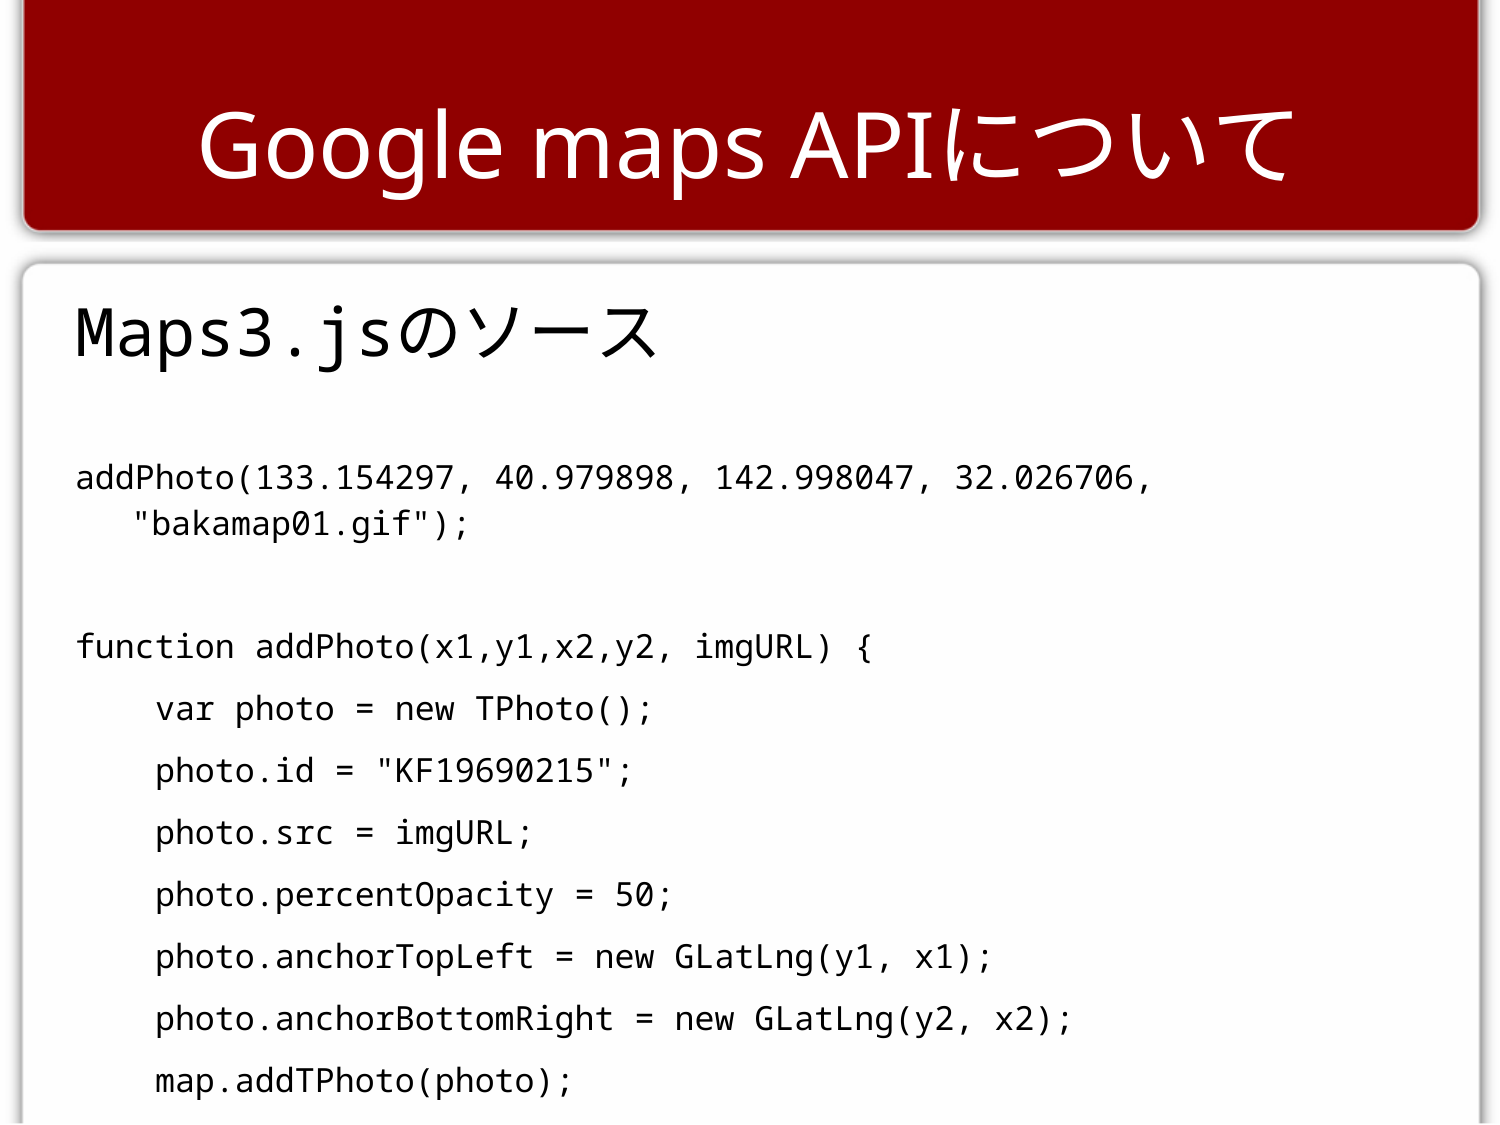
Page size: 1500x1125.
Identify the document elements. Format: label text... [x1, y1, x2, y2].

picture [0, 0, 1500, 1125]
title Google maps APIについて [75, 28, 1426, 250]
list Maps3.jsのソース addPhoto(133.154297, 40.979898, 142.998047, 32.026706, "bakamap01.gif"); function addPhoto(x1,y1,x2,y2, imgURL) { var photo = new TPhoto(); photo.id = "KF19690215"; photo.src = imgURL; photo.percentOpacity = 50; photo.anchorTopLeft = new GLatLng(y1, x1); photo.anchorBottomRight = new GLatLng(y2, x2); map.addTPhoto(photo); } [75, 278, 1426, 991]
